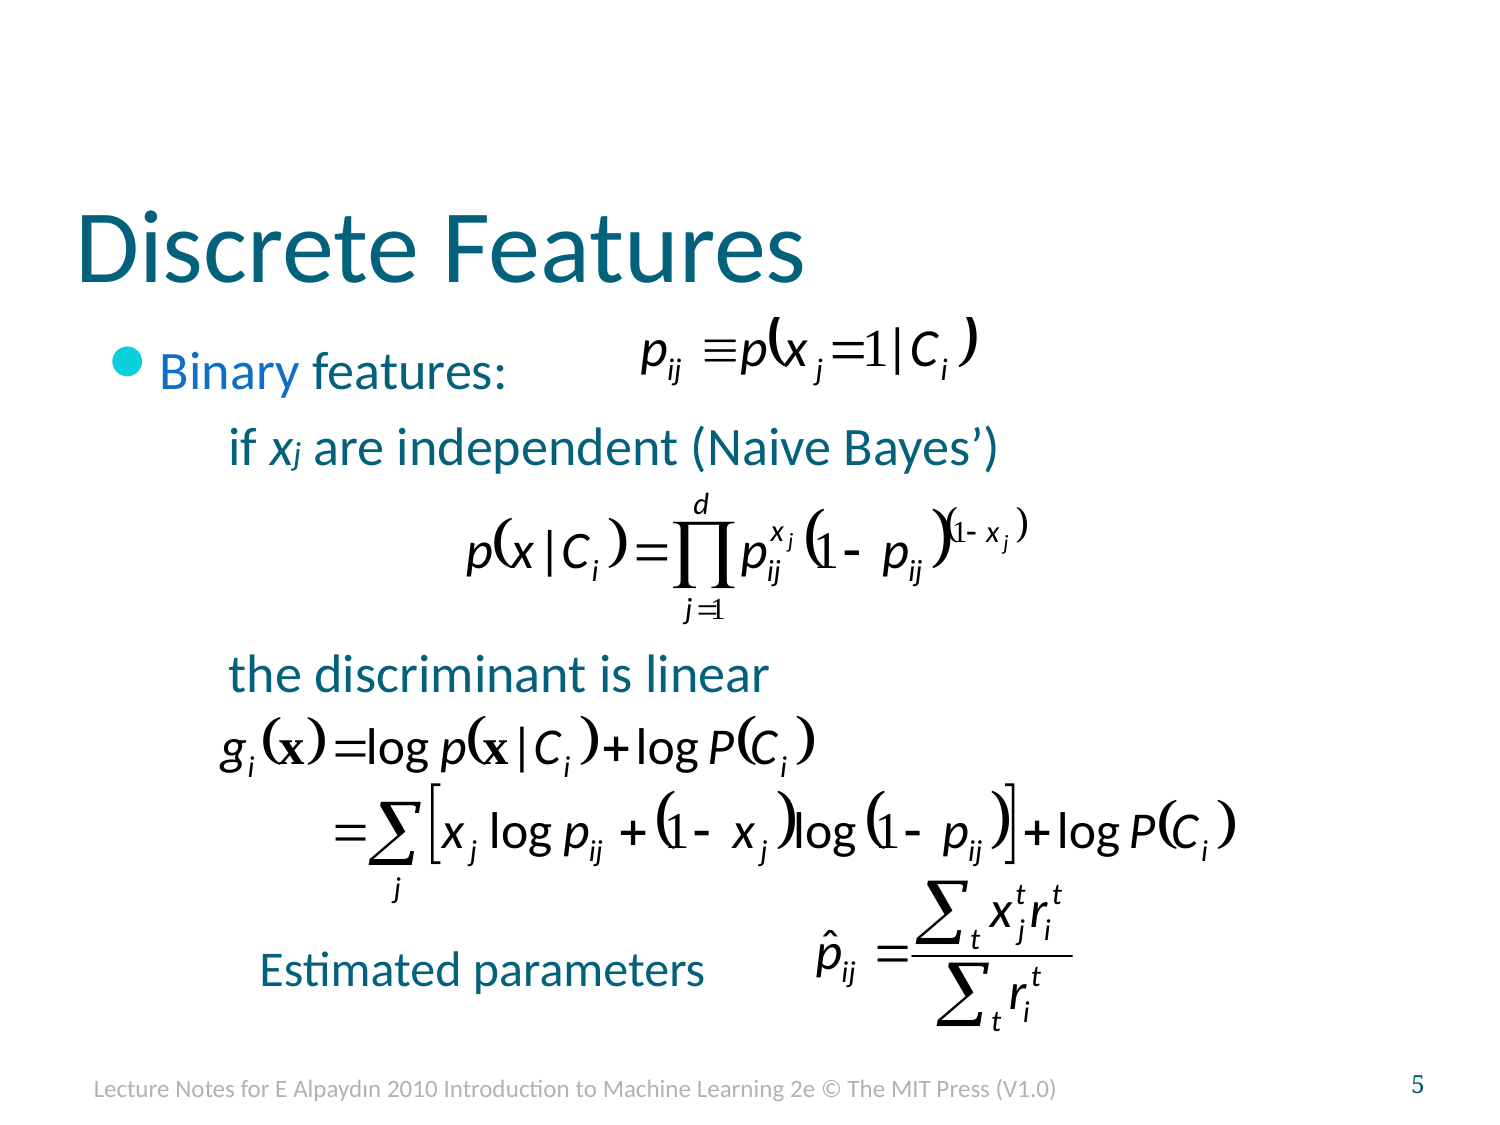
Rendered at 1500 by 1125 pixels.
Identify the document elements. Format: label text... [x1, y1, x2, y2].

title Discrete Features [75, 115, 1425, 303]
chart [457, 480, 1037, 635]
chart [807, 869, 1084, 1042]
chart [631, 317, 980, 398]
text_box Estimated parameters [244, 928, 721, 1004]
list Binary features: if xj are independent (Naive Bayes’) the discriminant is linear [93, 328, 1444, 966]
footer Lecture Notes for E Alpaydın 2010 Introduction to Machine Learning 2e © The MIT Press (V1.0) [93, 1042, 1254, 1103]
slide_number <number> [1299, 1042, 1425, 1103]
